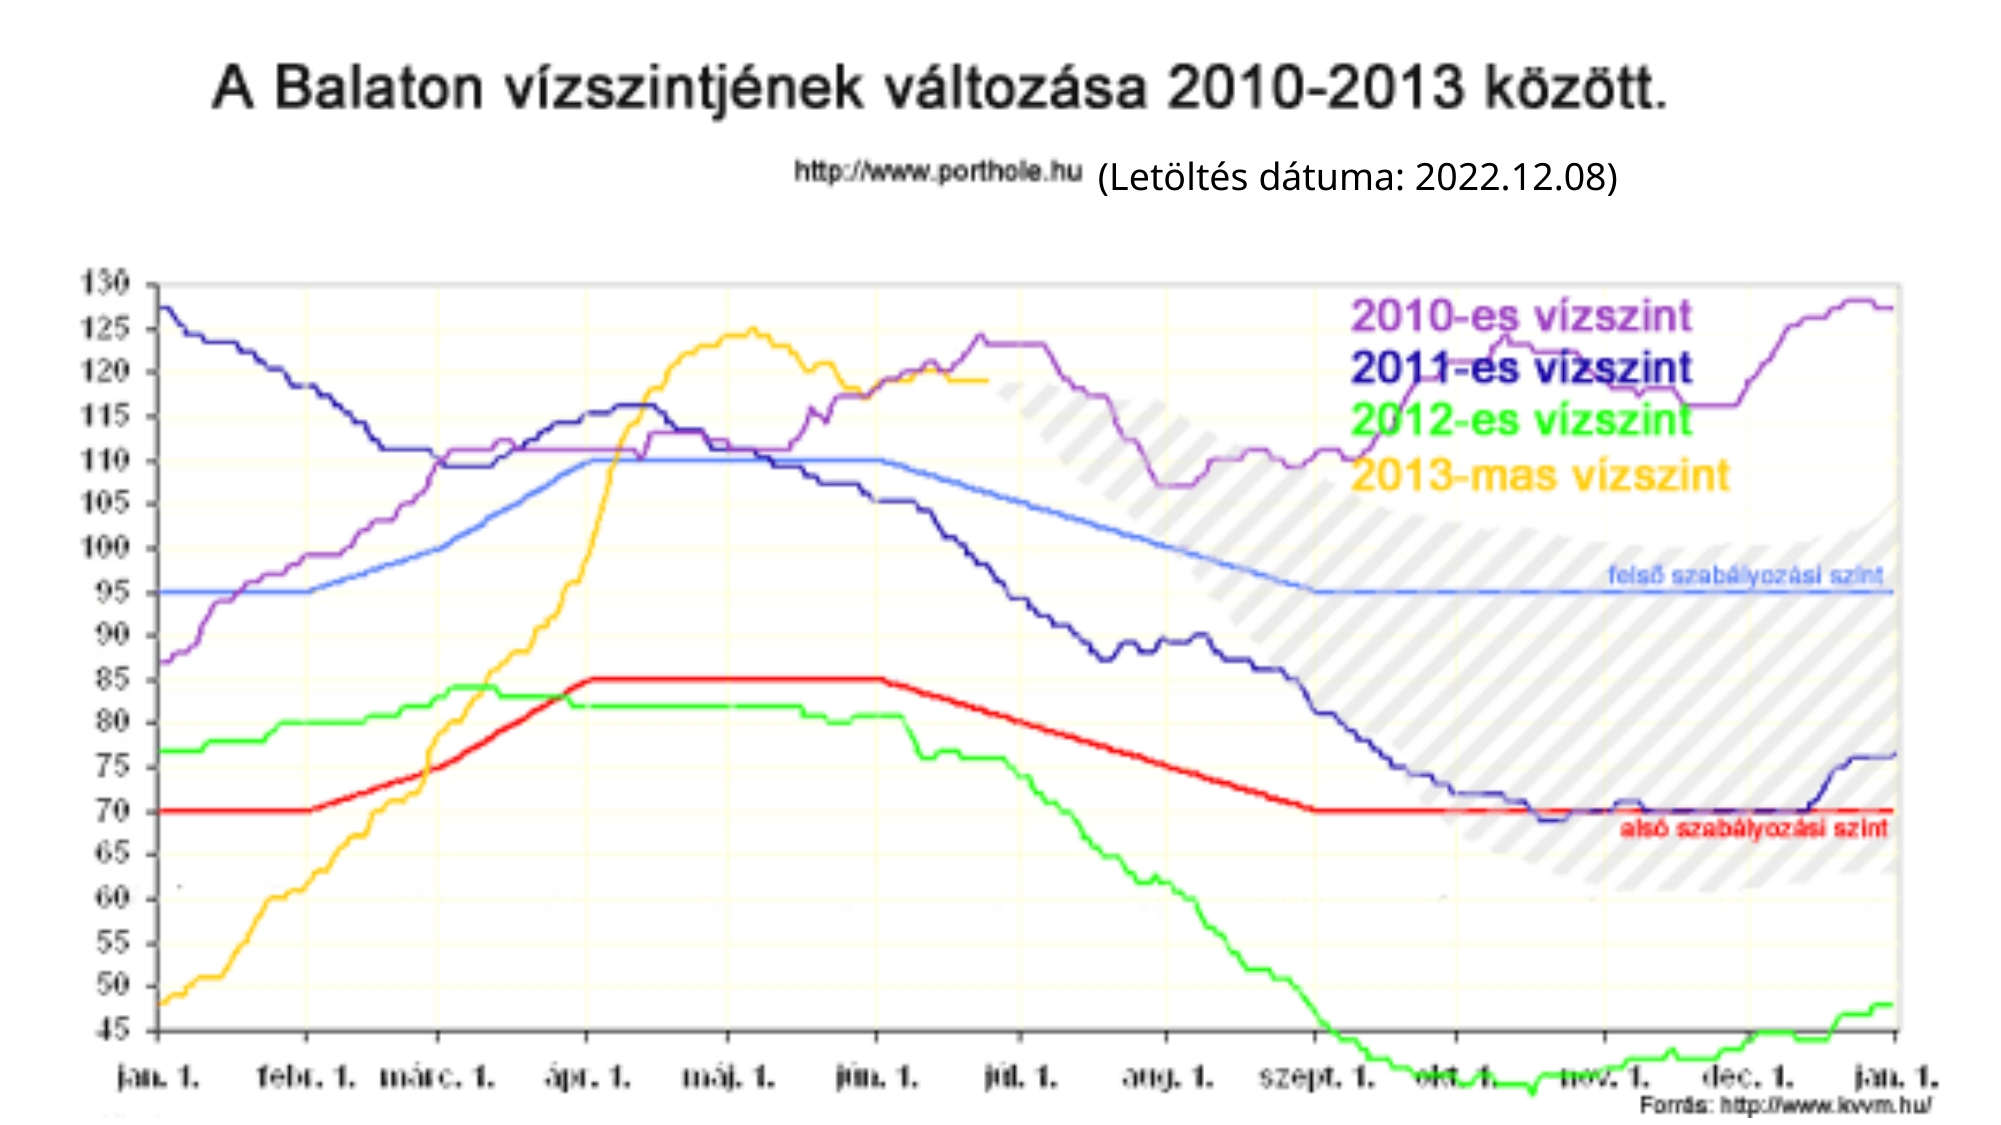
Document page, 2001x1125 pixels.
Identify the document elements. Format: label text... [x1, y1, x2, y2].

picture [68, 0, 1967, 1118]
text_box (Letöltés dátuma: 2022.12.08) [1082, 145, 1866, 207]
